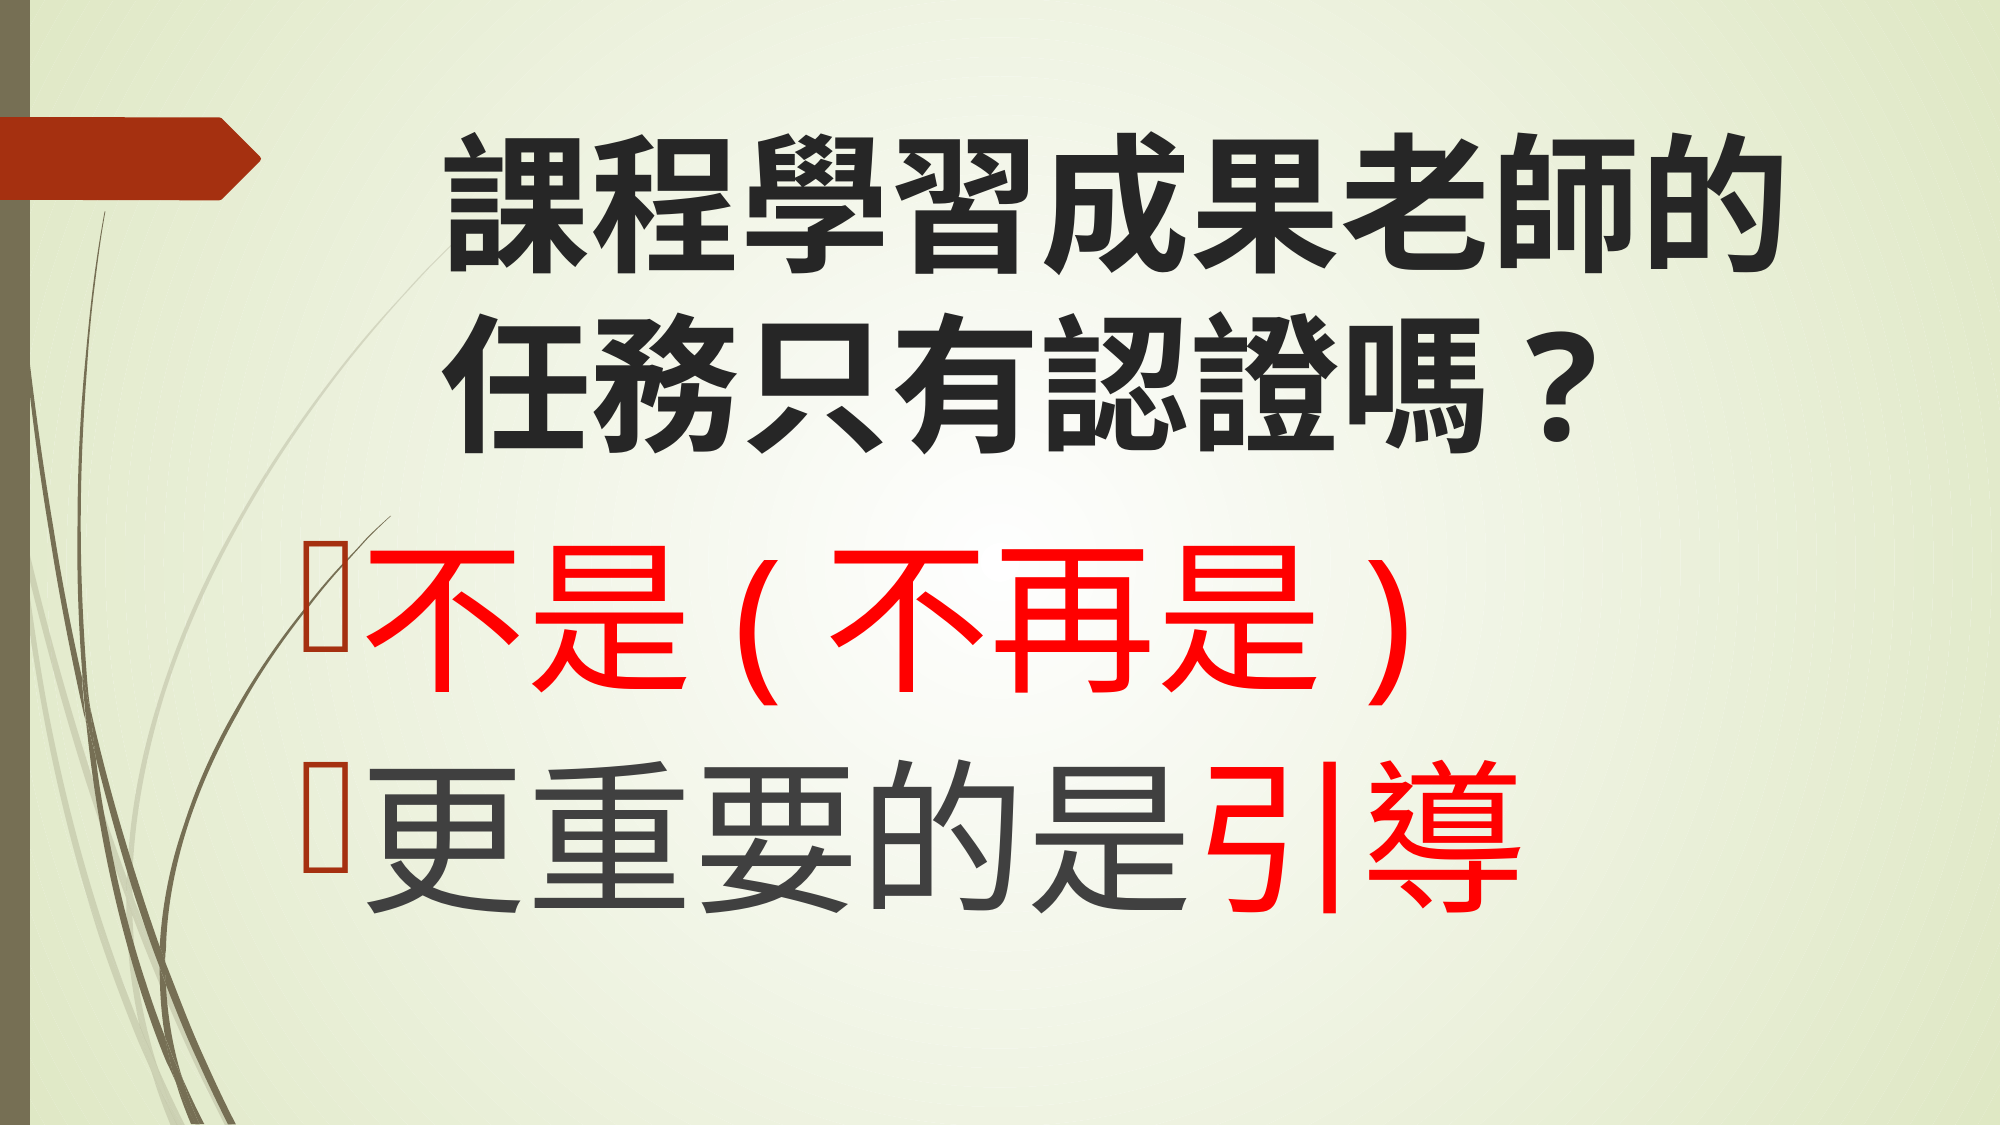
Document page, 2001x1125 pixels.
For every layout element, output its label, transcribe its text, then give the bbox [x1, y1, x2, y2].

list 不是(不再是) 更重要的是引導 [283, 505, 1747, 1125]
title 課程學習成果老師的任務只有認證嗎? [425, 102, 1888, 313]
